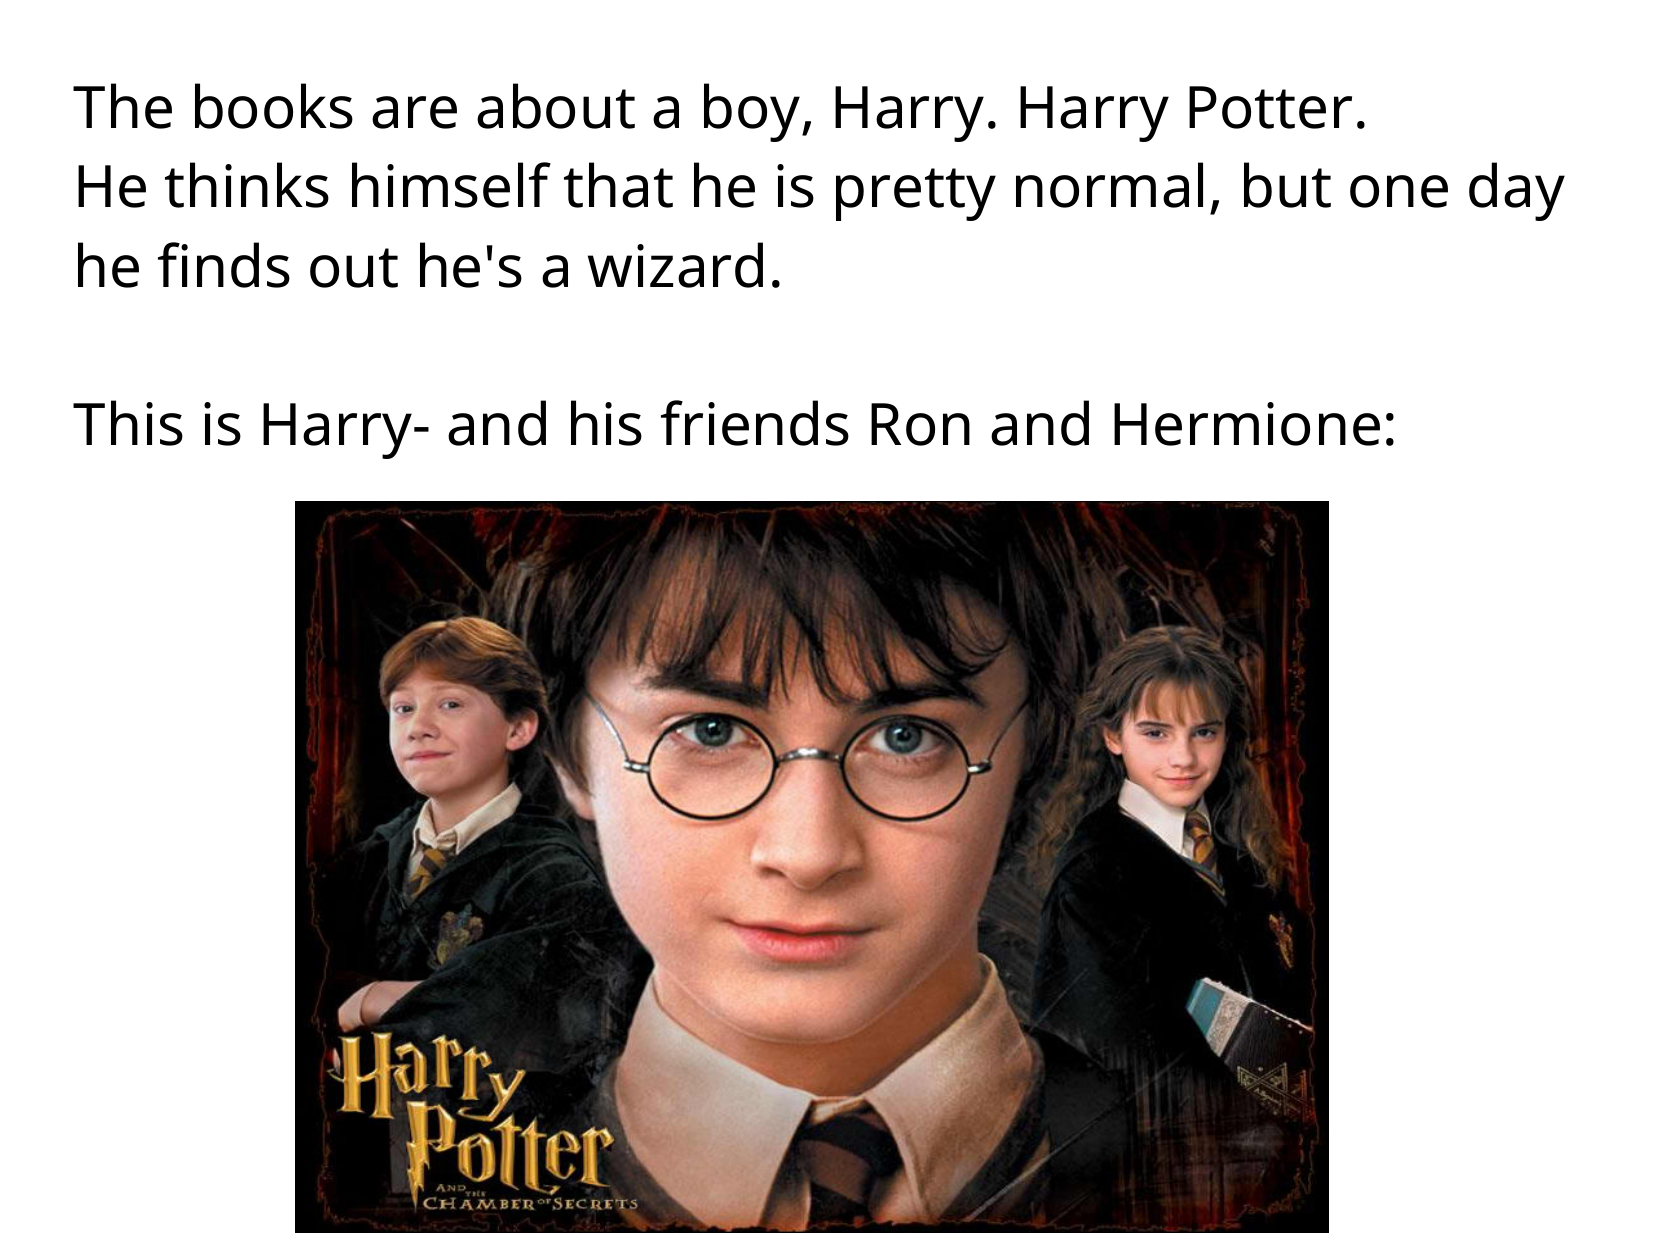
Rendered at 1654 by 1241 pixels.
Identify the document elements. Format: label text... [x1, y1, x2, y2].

text_box The books are about a boy, Harry. Harry Potter. He thinks himself that he is pretty normal, but one day he finds out he's a wizard. This is Harry- and his friends Ron and Hermione: [59, 59, 1582, 589]
picture [295, 501, 1329, 1233]
